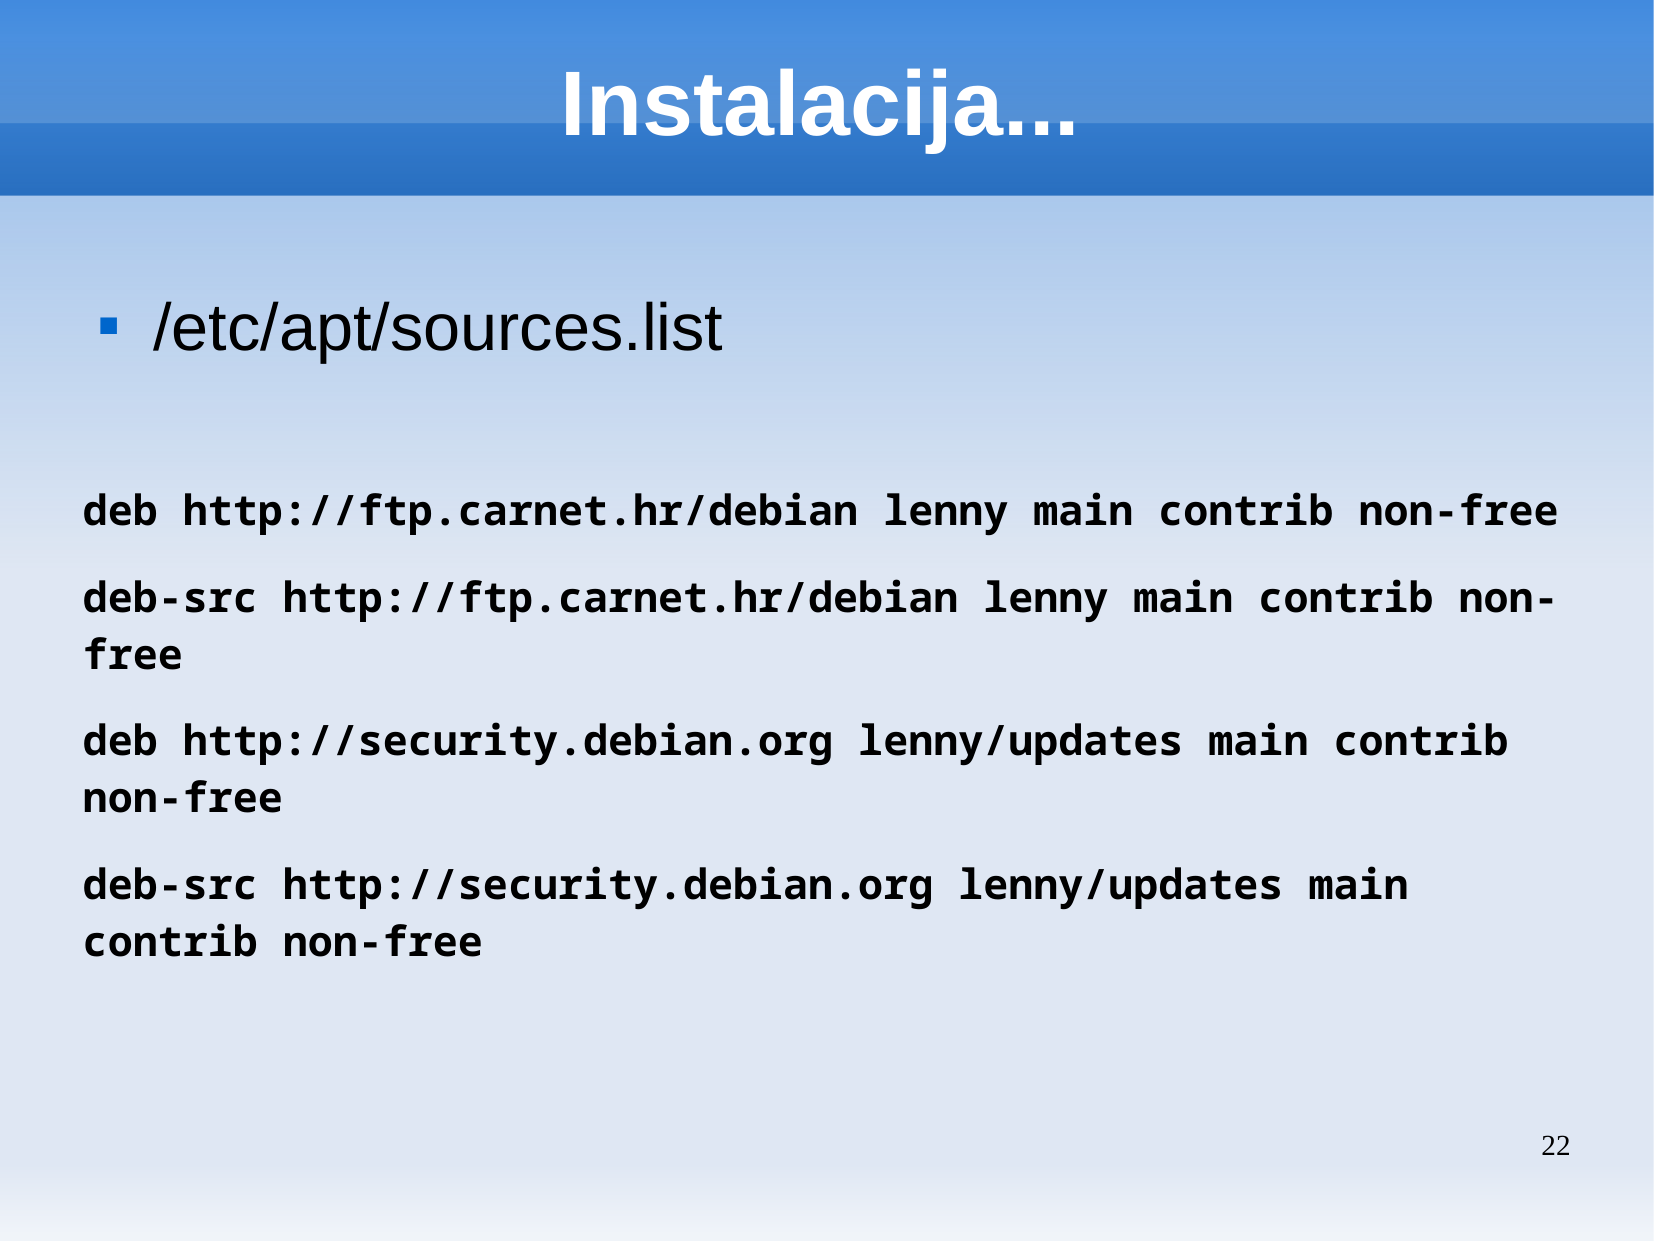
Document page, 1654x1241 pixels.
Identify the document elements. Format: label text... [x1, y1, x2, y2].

picture [0, 0, 1654, 1241]
list /etc/apt/sources.list deb http://ftp.carnet.hr/debian lenny main contrib non-free deb-src http://ftp.carnet.hr/debian lenny main contrib non-free deb http://security.debian.org lenny/updates main contrib non-free deb-src http://security.debian.org lenny/updates main contrib non-free [82, 290, 1571, 1094]
title Instalacija... [76, 7, 1565, 200]
